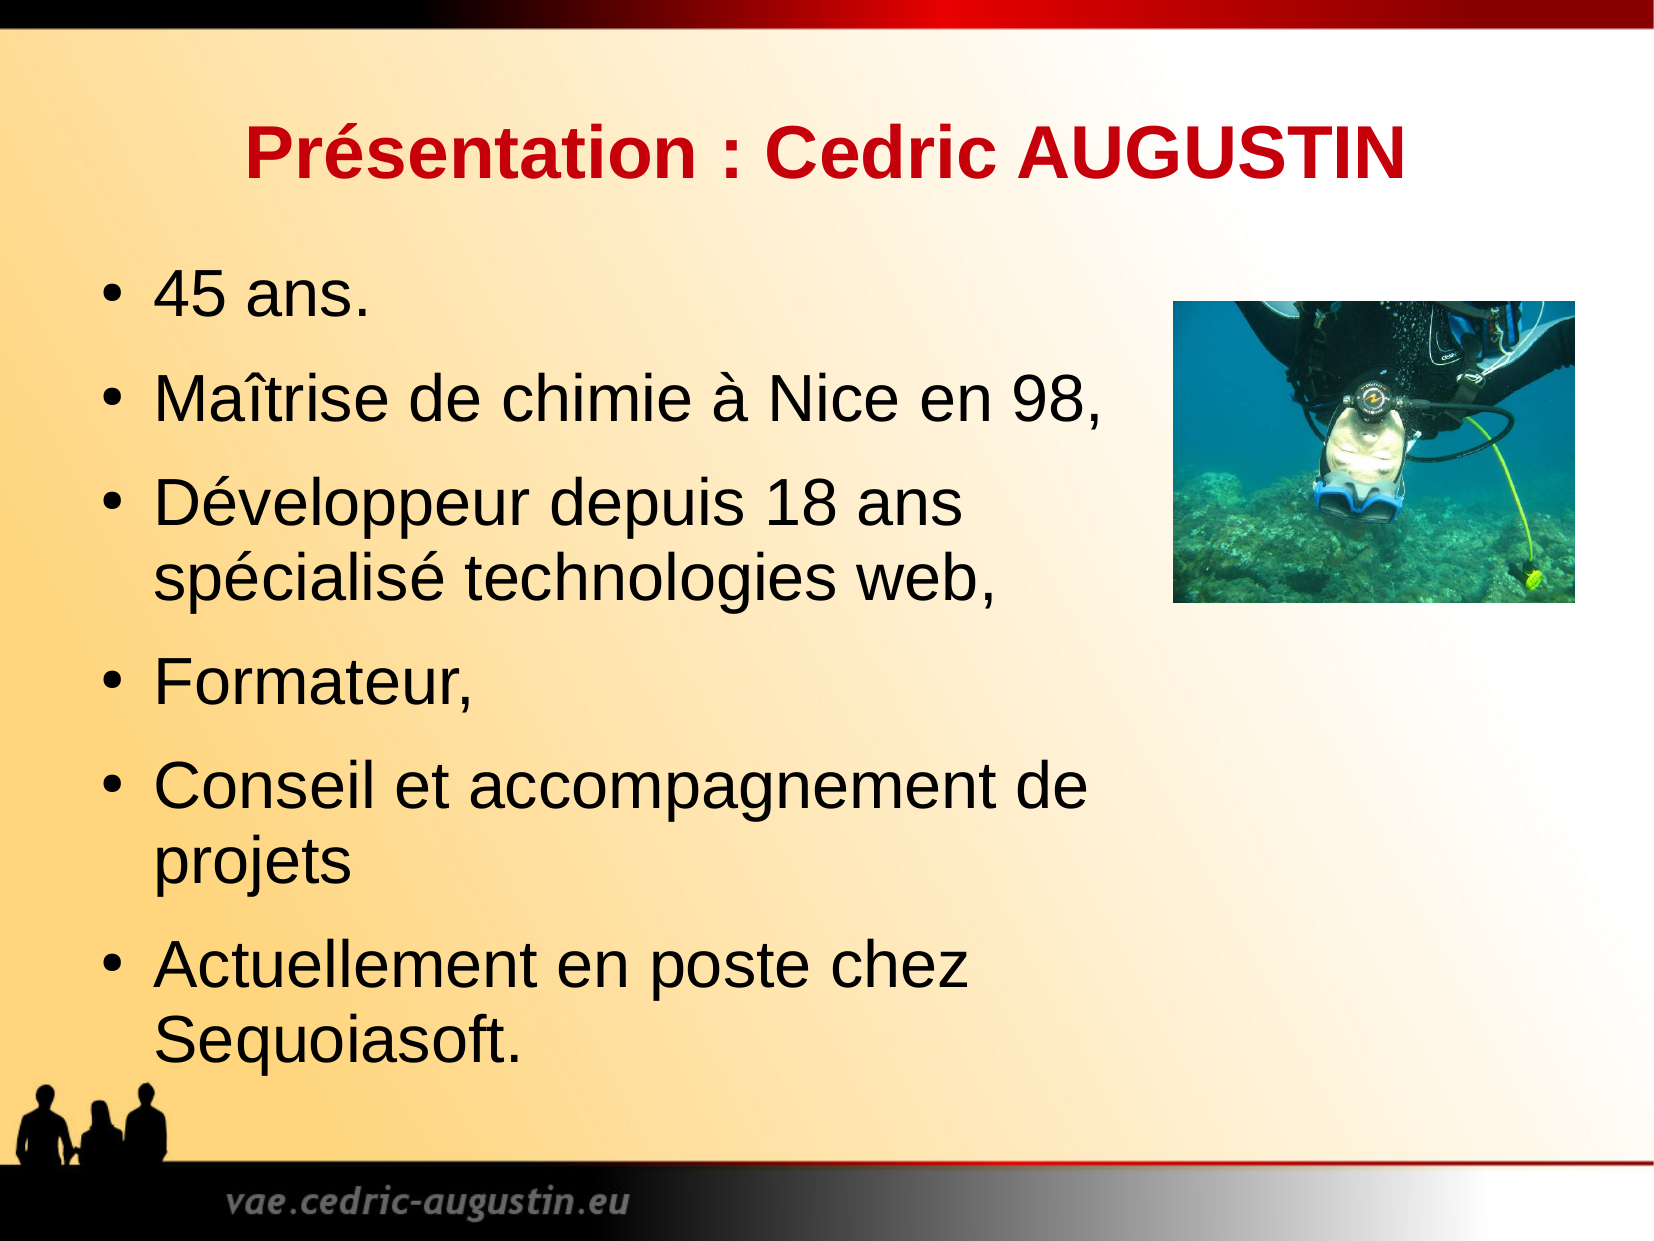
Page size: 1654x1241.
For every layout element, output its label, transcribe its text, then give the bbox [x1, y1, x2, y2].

title Présentation : Cedric AUGUSTIN [82, 49, 1571, 257]
picture [0, 0, 1654, 1241]
list 45 ans. Maîtrise de chimie à Nice en 98, Développeur depuis 18 ans spécialisé technologies web, Formateur, Conseil et accompagnement de projets Actuellement en poste chez Sequoiasoft. [82, 256, 1170, 1099]
